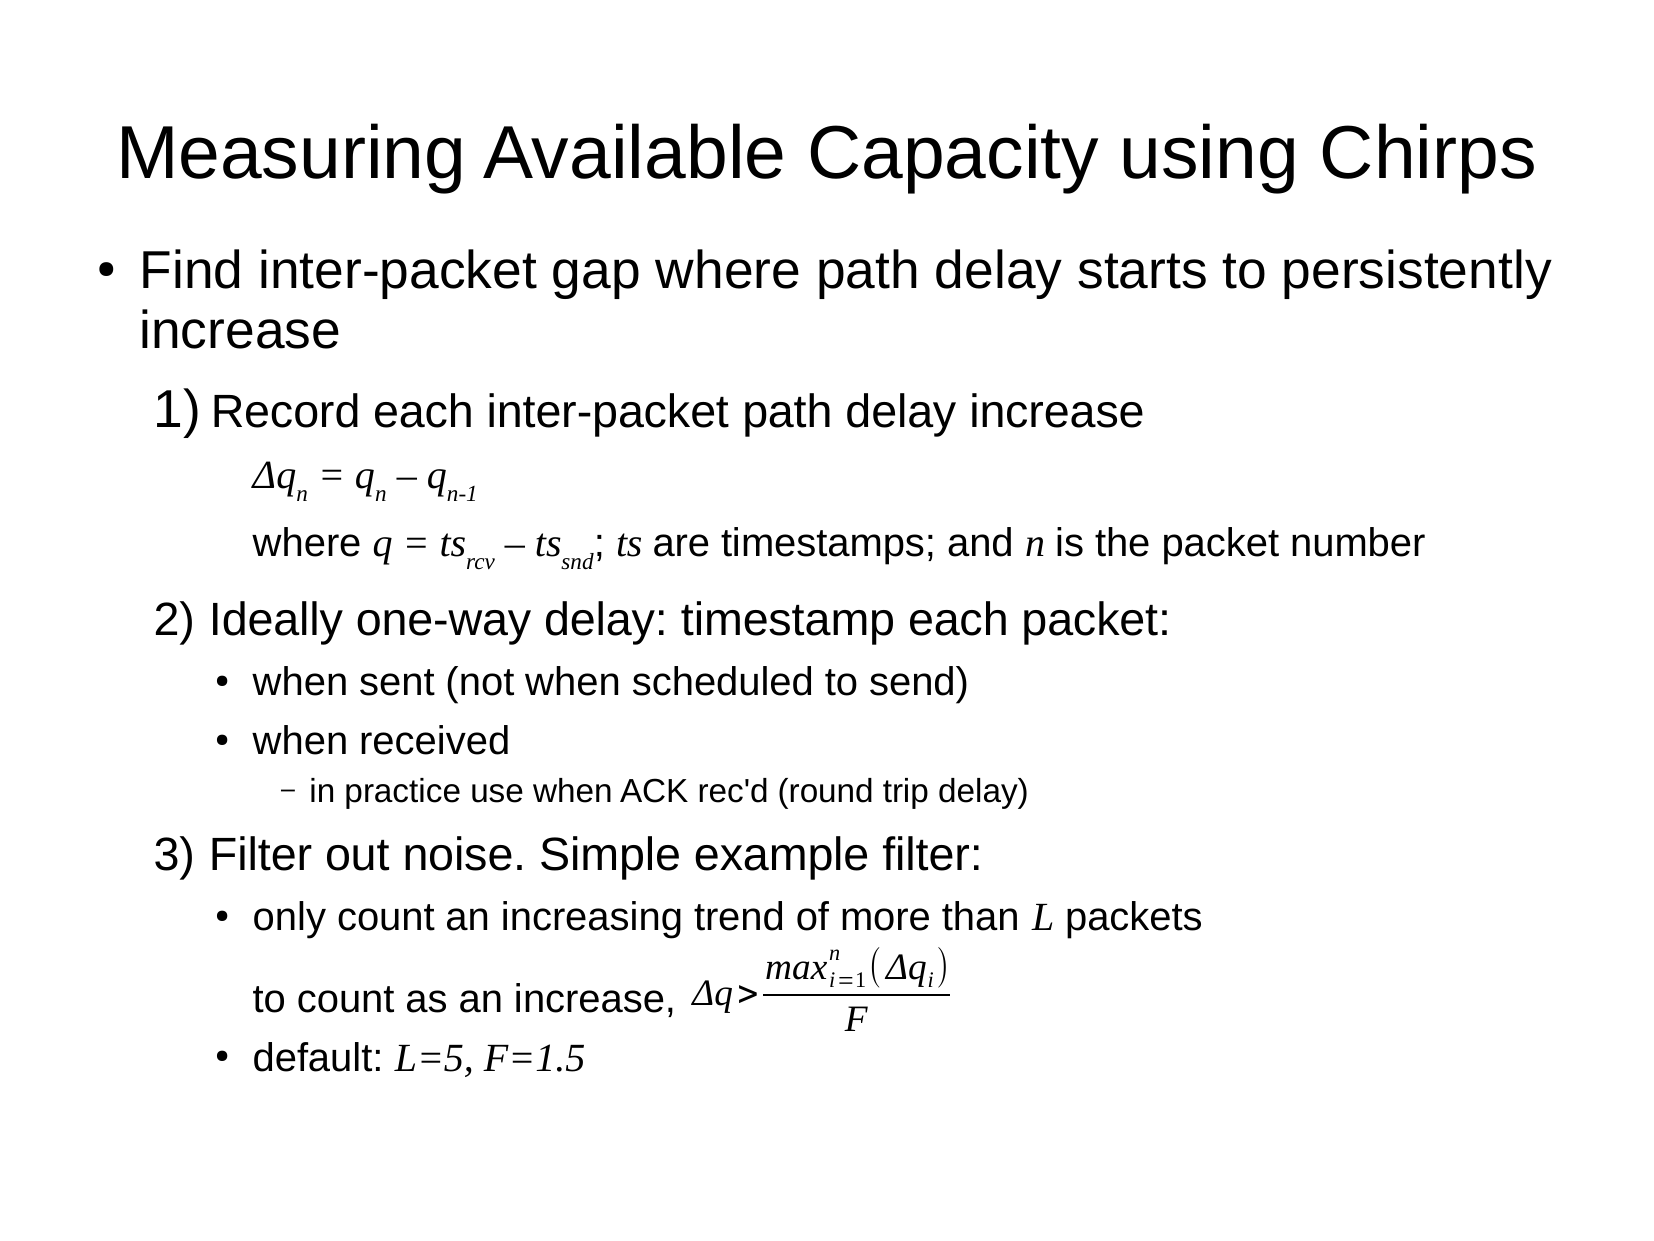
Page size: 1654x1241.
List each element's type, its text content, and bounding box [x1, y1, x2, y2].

chart [683, 940, 958, 1040]
title Measuring Available Capacity using Chirps [82, 49, 1571, 240]
list Find inter-packet gap where path delay starts to persistently increase Record each inter-packet path delay increase Δqn = qn – qn-1 where q = tsrcv – tssnd; ts are timestamps; and n is the packet number Ideally one-way delay: timestamp each packet: when sent (not when scheduled to send) when received in practice use when ACK rec'd (round trip delay) Filter out noise. Simple example filter: only count an increasing trend of more than L packets to count as an increase, default: L=5, F=1.5 [82, 240, 1571, 1083]
